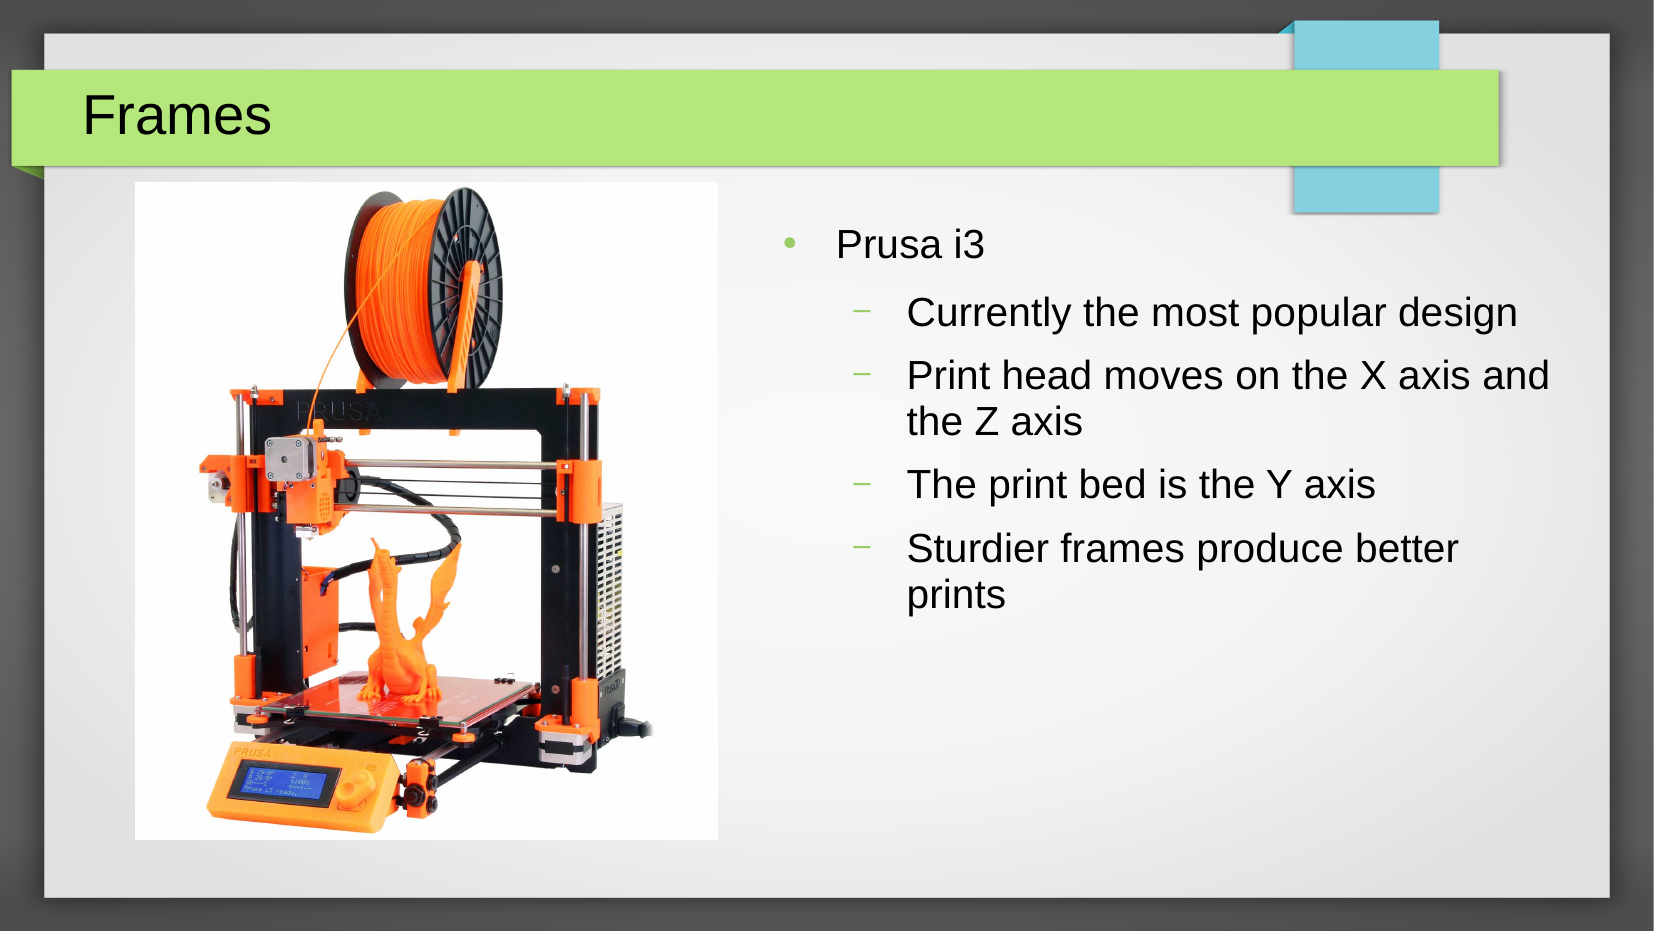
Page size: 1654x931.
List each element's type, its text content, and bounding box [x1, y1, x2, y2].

list Prusa i3 Currently the most popular design Print head moves on the X axis and the Z axis The print bed is the Y axis Sturdier frames produce better prints [765, 221, 1571, 761]
picture [0, 0, 1654, 931]
title Frames [82, 70, 1264, 160]
